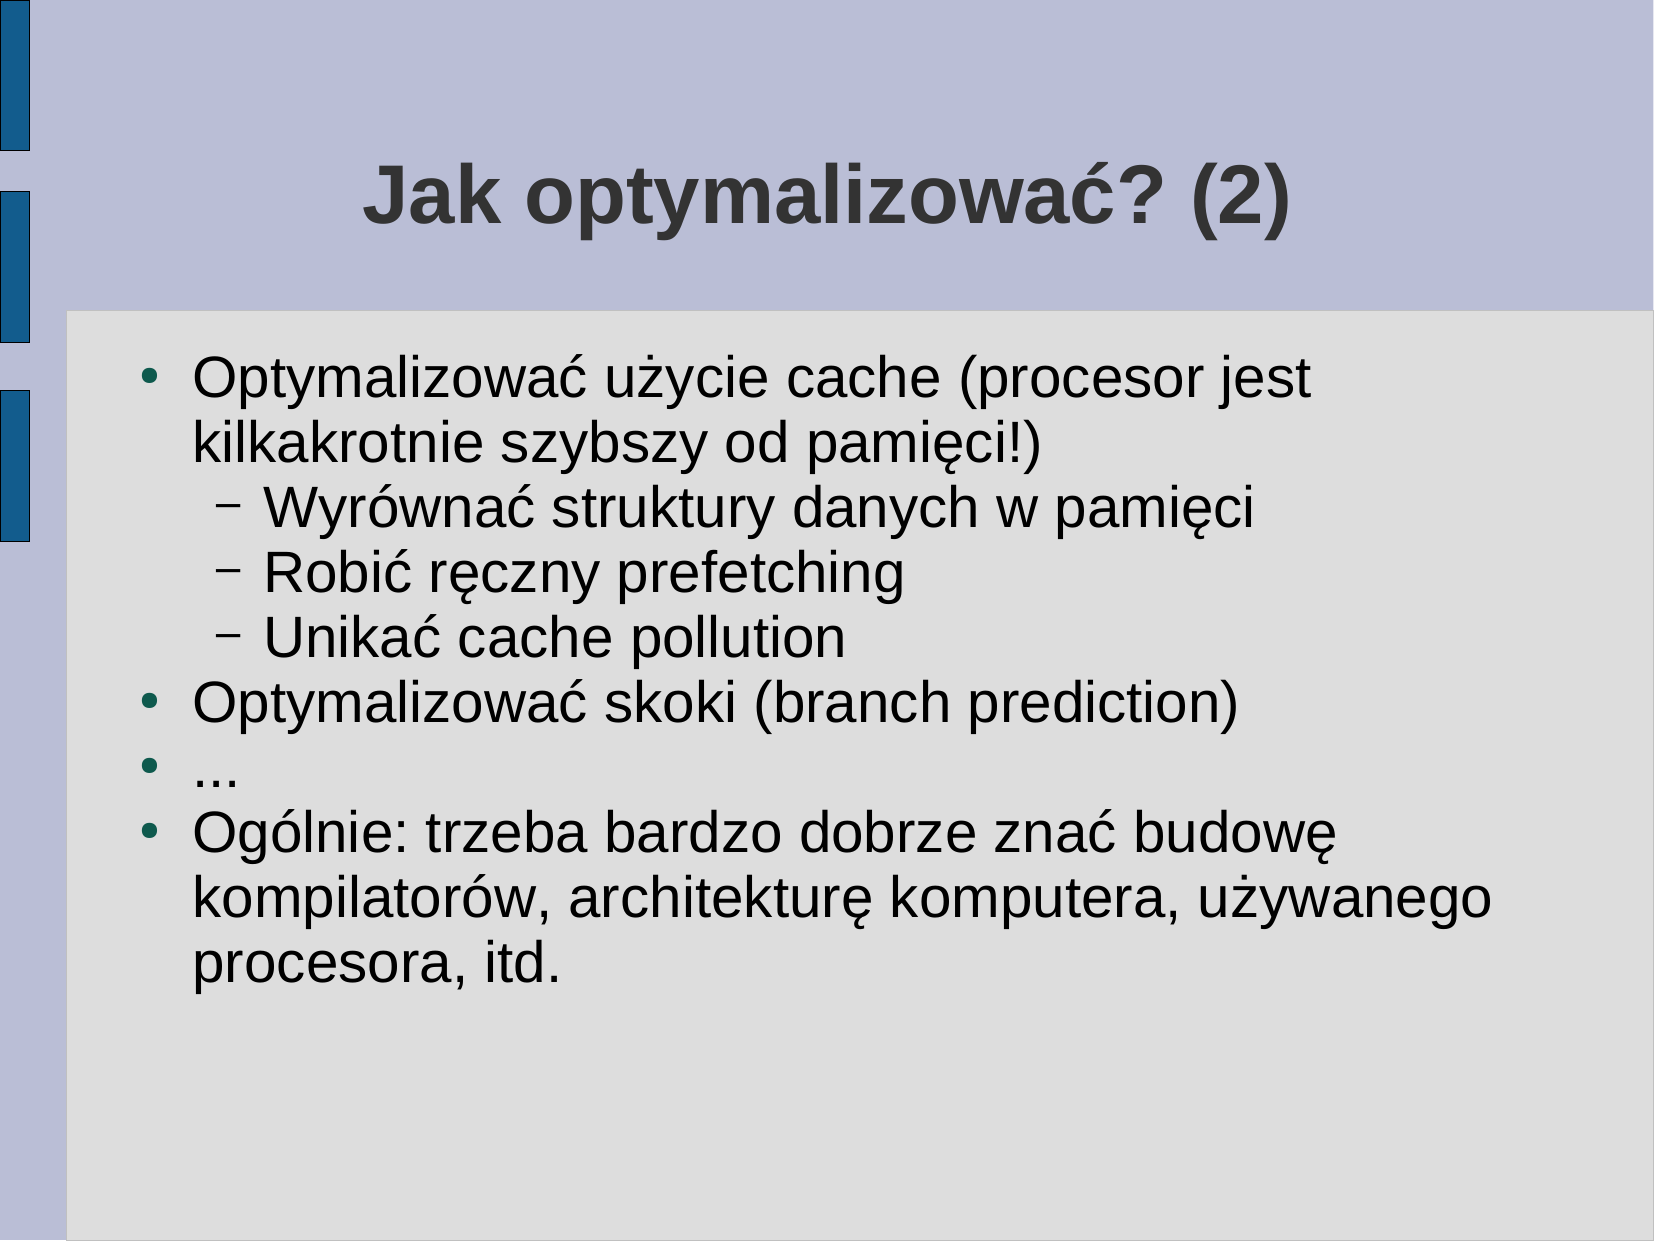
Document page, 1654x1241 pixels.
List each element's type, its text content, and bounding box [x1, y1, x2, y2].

title Jak optymalizować? (2) [121, 91, 1534, 299]
list Optymalizować użycie cache (procesor jest kilkakrotnie szybszy od pamięci!) Wyrównać struktury danych w pamięci Robić ręczny prefetching Unikać cache pollution Optymalizować skoki (branch prediction) ... Ogólnie: trzeba bardzo dobrze znać budowę kompilatorów, architekturę komputera, używanego procesora, itd. [121, 344, 1534, 1127]
